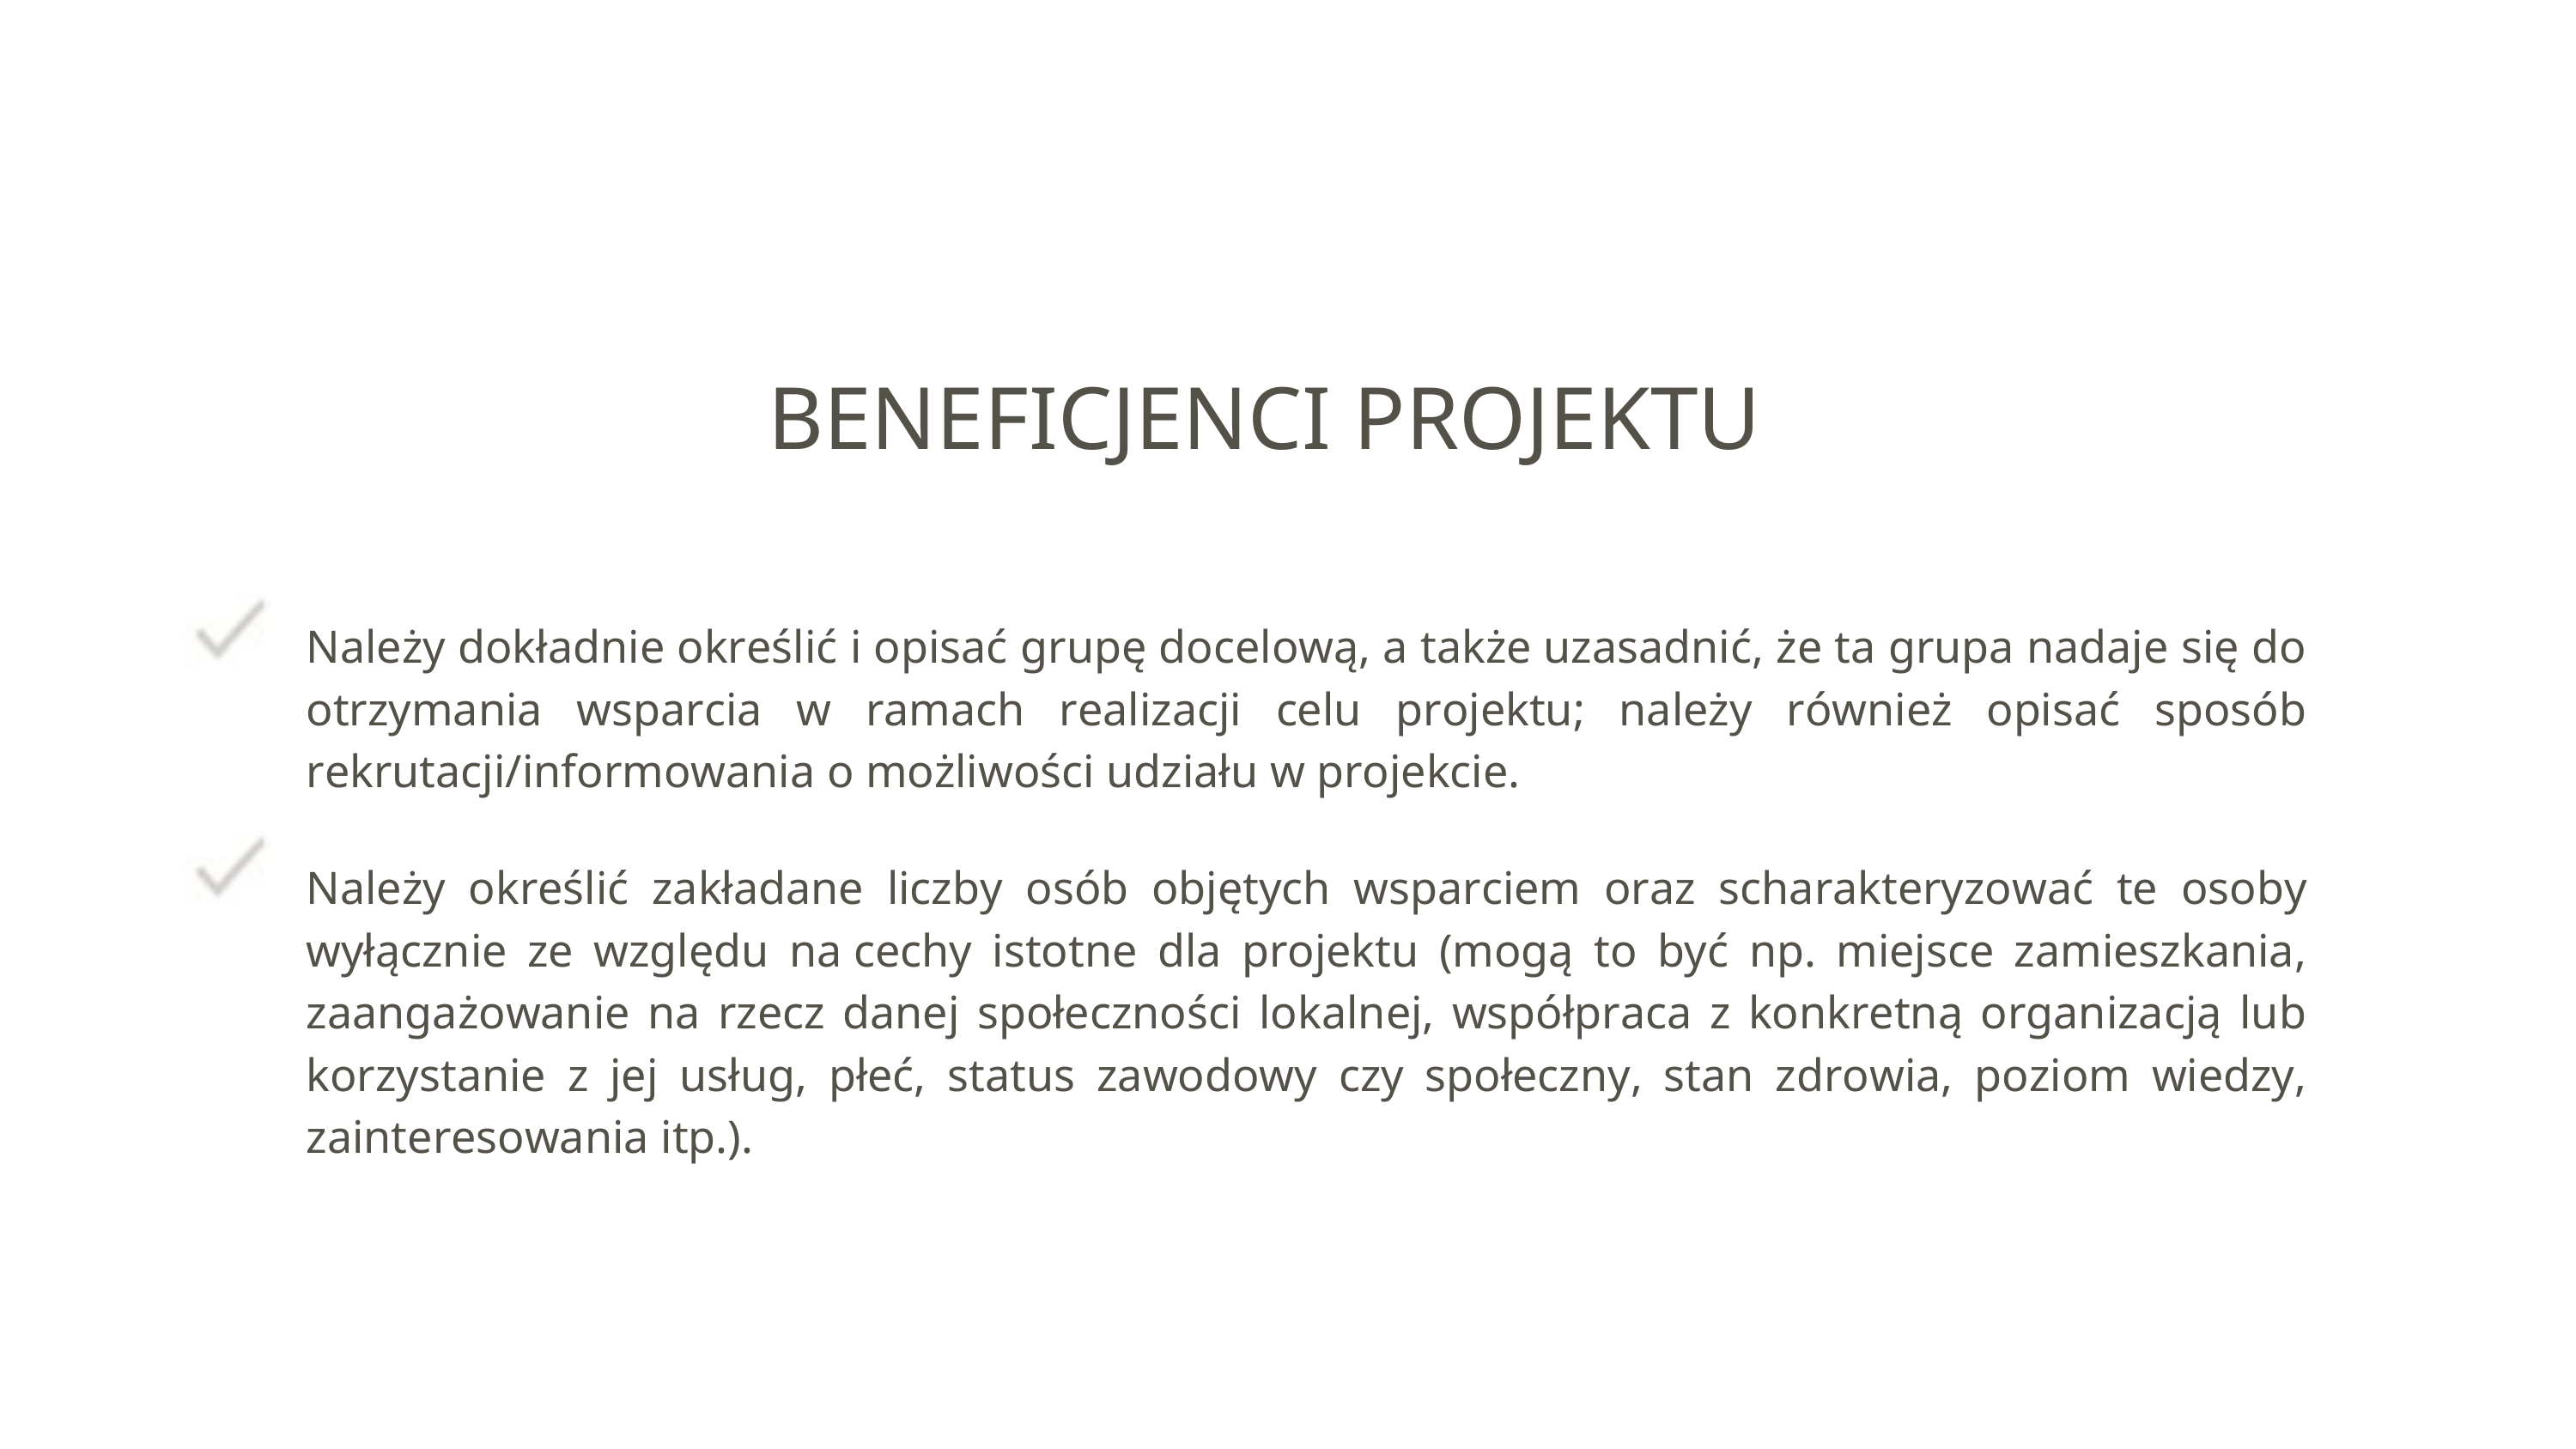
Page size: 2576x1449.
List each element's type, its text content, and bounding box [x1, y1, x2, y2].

text_box Należy dokładnie określić i opisać grupę docelową, a także uzasadnić, że ta grupa nadaje się do otrzymania wsparcia w ramach realizacji celu projektu; należy również opisać sposób rekrutacji/informowania o możliwości udziału w projekcie. Należy określić zakładane liczby osób objętych wsparciem oraz scharakteryzować te osoby wyłącznie ze względu na cechy istotne dla projektu (mogą to być np. miejsce zamieszkania, zaangażowanie na rzecz danej społeczności lokalnej, współpraca z konkretną organizacją lub korzystanie z jej usług, płeć, status zawodowy czy społeczny, stan zdrowia, poziom wiedzy, zainteresowania itp.). [304, 608, 2391, 1228]
picture [185, 831, 271, 906]
picture [185, 593, 271, 668]
title BENEFICJENCI PROJEKTU [766, 361, 2110, 469]
